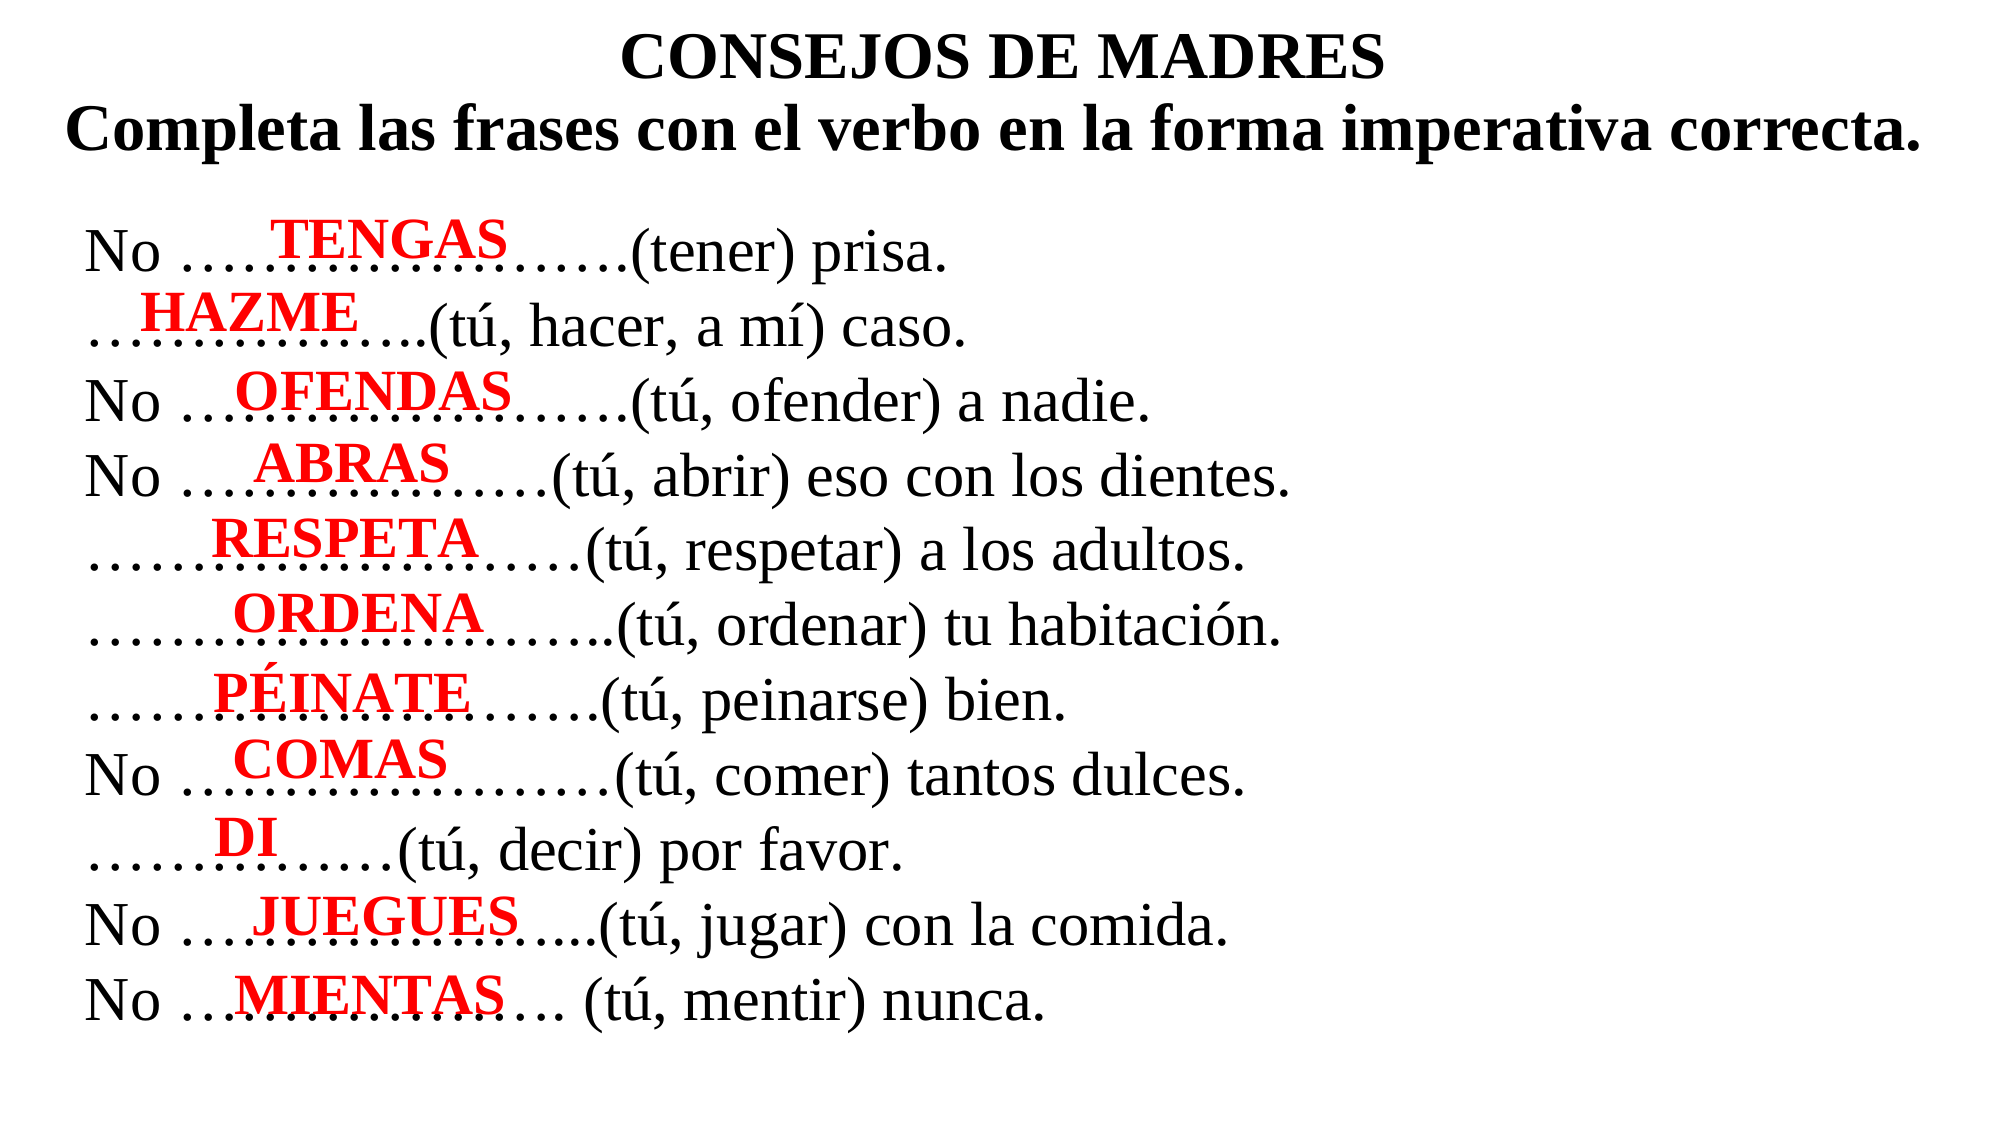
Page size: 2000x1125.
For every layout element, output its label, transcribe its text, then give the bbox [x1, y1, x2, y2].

text_box PÉINATE [199, 654, 573, 734]
text_box ABRAS [238, 424, 612, 504]
text_box DI [199, 798, 398, 878]
text_box No ………………….(tener) prisa. ……………..(tú, hacer, a mí) caso. No ………………….(tú, ofender) a nadie. No ………………(tú, abrir) eso con los dientes. ……………………(tú, respetar) a los adultos. ……………………..(tú, ordenar) tu habitación. …………………….(tú, peinarse) bien. No …………………(tú, comer) tantos dulces. ……………(tú, decir) por favor. No ………………...(tú, jugar) con la comida. No ………………. (tú, mentir) nunca. [70, 200, 1972, 1116]
text_box JUEGUES [236, 877, 610, 957]
text_box ORDENA [217, 574, 591, 654]
text_box RESPETA [196, 499, 570, 578]
text_box OFENDAS [219, 352, 594, 431]
text_box COMAS [217, 720, 591, 799]
text_box HAZME [125, 273, 499, 352]
title CONSEJOS DE MADRES Completa las frases con el verbo en la forma imperativa correcta. [34, 13, 1972, 173]
text_box TENGAS [255, 200, 629, 280]
text_box MIENTAS [219, 956, 594, 1035]
